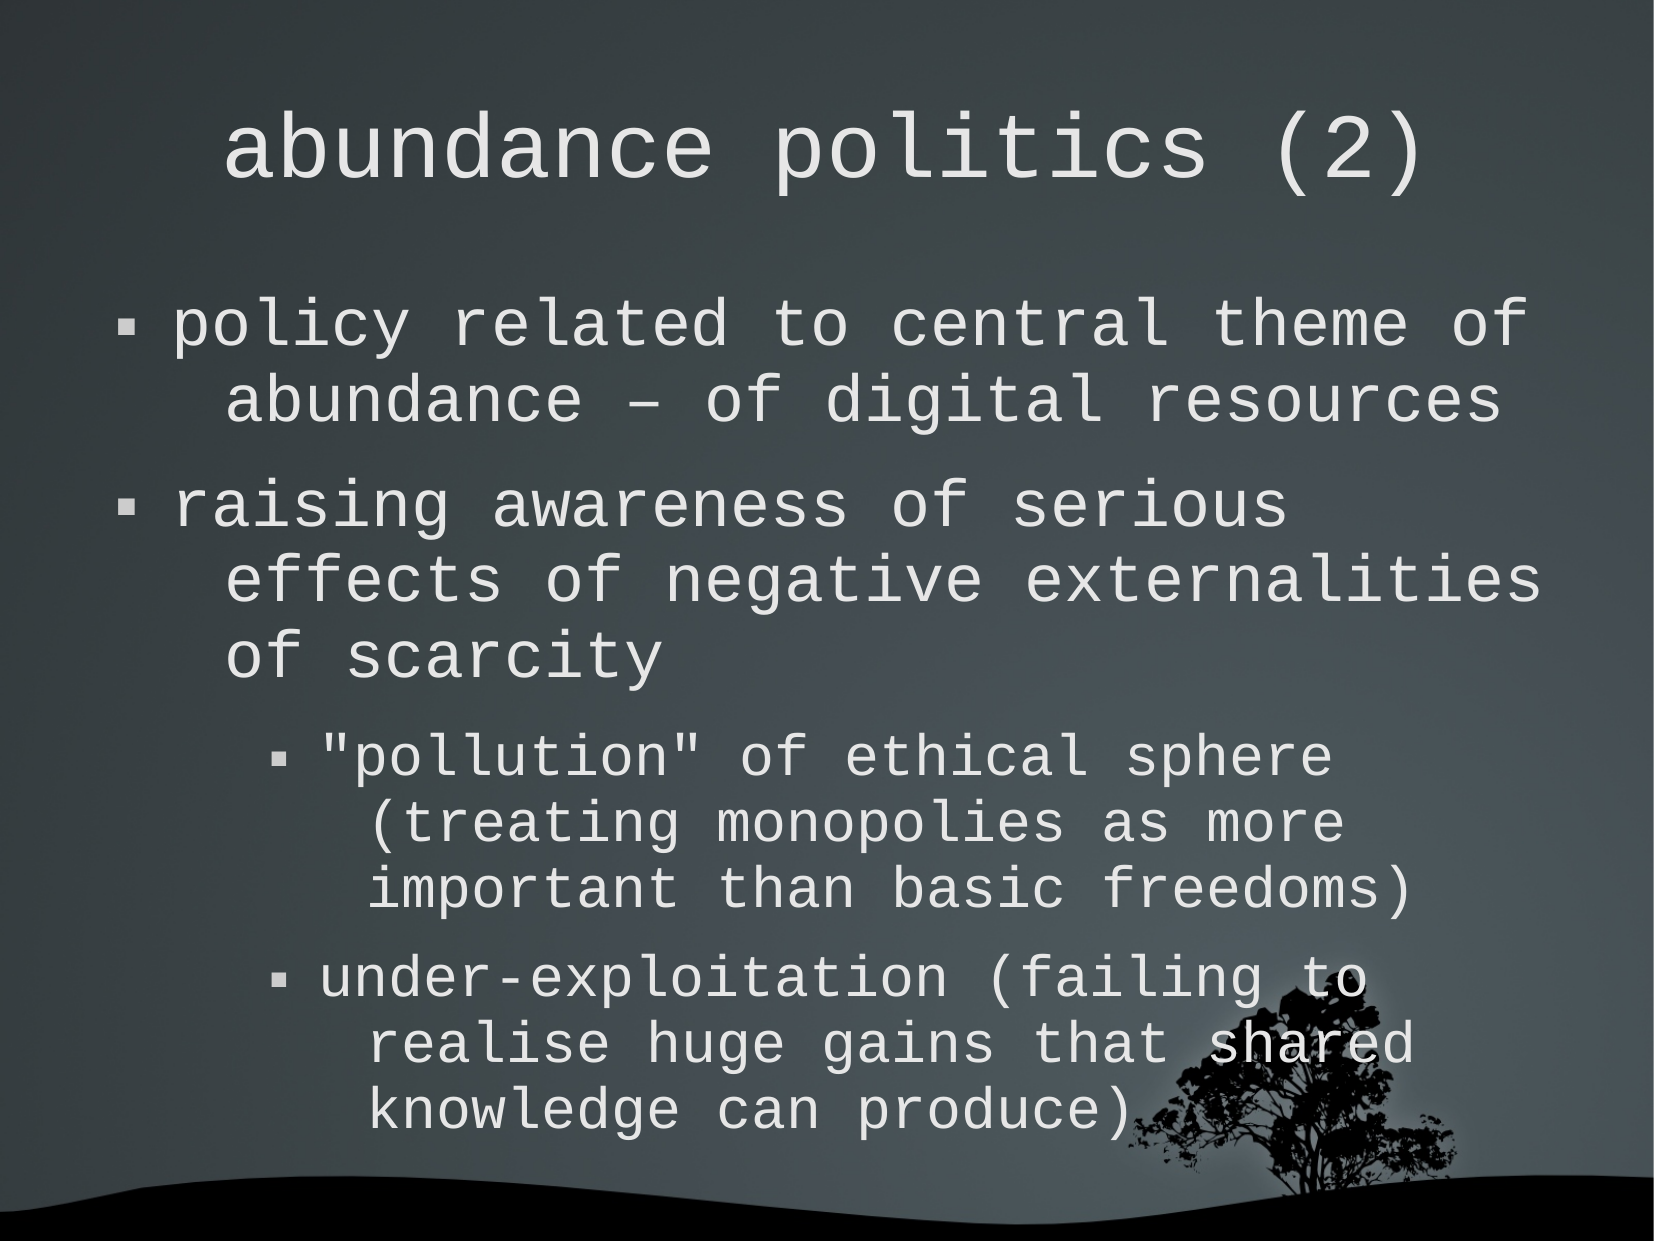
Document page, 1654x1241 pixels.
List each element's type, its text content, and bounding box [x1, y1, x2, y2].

picture [0, 0, 1654, 1241]
list policy related to central theme of abundance – of digital resources raising awareness of serious effects of negative externalities of scarcity "pollution" of ethical sphere (treating monopolies as more important than basic freedoms) under-exploitation (failing to realise huge gains that shared knowledge can produce) [82, 290, 1571, 1147]
title abundance politics (2) [82, 49, 1571, 257]
